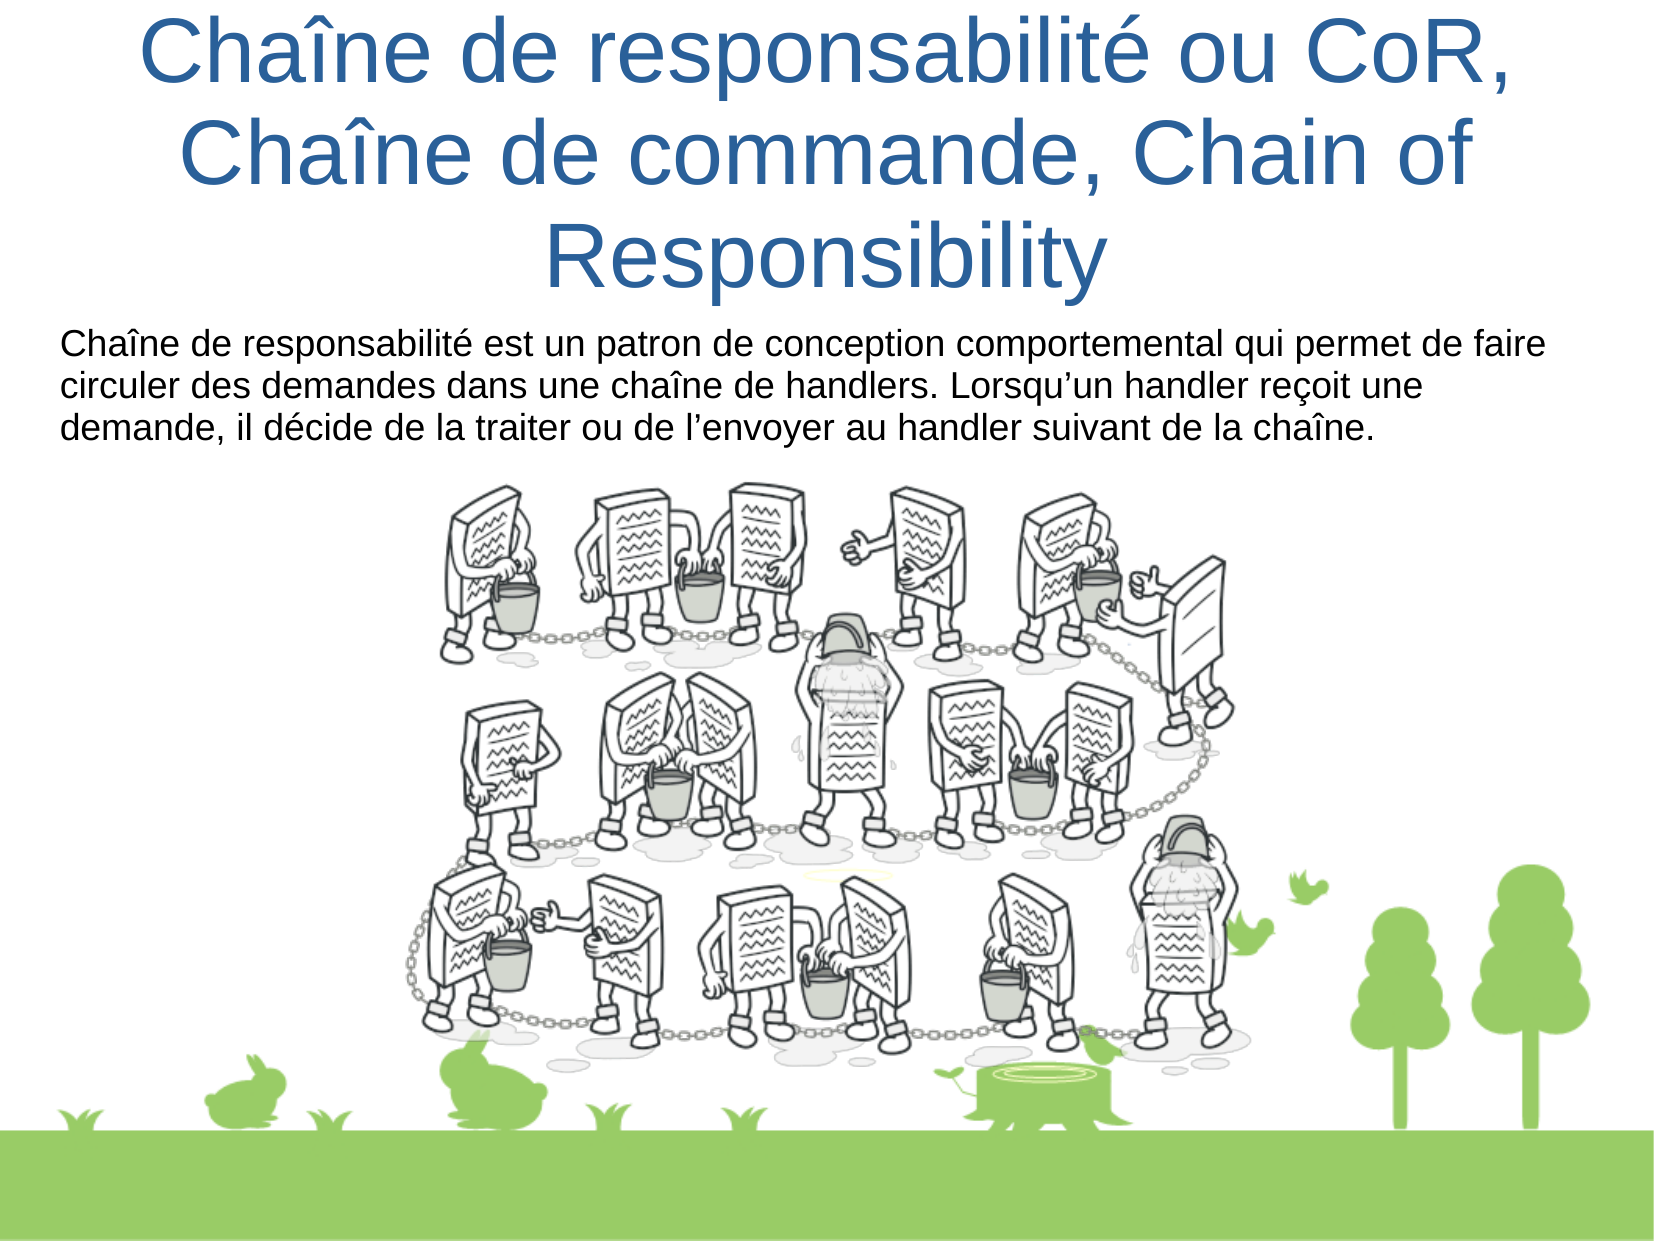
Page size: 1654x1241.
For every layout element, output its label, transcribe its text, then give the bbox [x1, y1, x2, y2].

title Chaîne de responsabilité ou CoR, Chaîne de commande, Chain of Responsibility [82, 0, 1571, 307]
picture [0, 0, 1654, 1241]
text_box Chaîne de responsabilité est un patron de conception comportemental qui permet de faire circuler des demandes dans une chaîne de handlers. Lorsqu’un handler reçoit une demande, il décide de la traiter ou de l’envoyer au handler suivant de la chaîne. [45, 315, 1606, 456]
